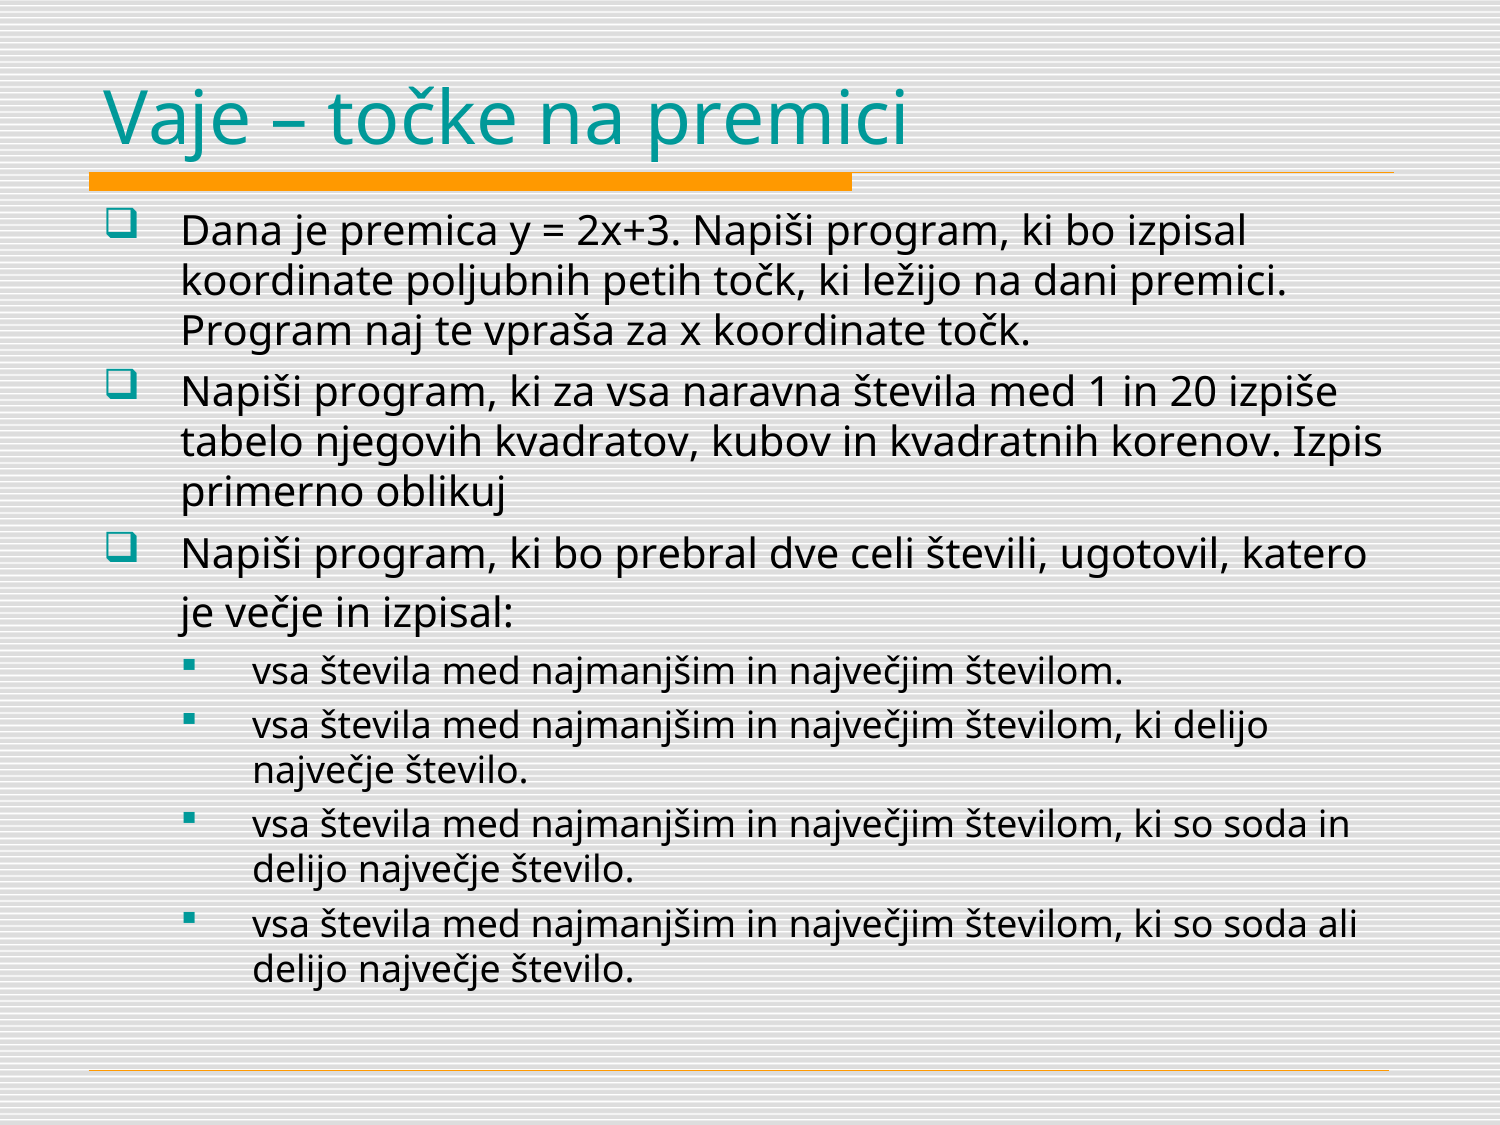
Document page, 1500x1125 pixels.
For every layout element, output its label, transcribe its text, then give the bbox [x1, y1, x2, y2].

picture [0, 0, 1500, 1125]
list Dana je premica y = 2x+3. Napiši program, ki bo izpisal koordinate poljubnih petih točk, ki ležijo na dani premici. Program naj te vpraša za x koordinate točk. Napiši program, ki za vsa naravna števila med 1 in 20 izpiše tabelo njegovih kvadratov, kubov in kvadratnih korenov. Izpis primerno oblikuj Napiši program, ki bo prebral dve celi števili, ugotovil, katero je večje in izpisal: vsa števila med najmanjšim in največjim številom. vsa števila med najmanjšim in največjim številom, ki delijo največje število. vsa števila med najmanjšim in največjim številom, ki so soda in delijo največje število. vsa števila med najmanjšim in največjim številom, ki so soda ali delijo največje število. [88, 196, 1401, 1059]
title Vaje – točke na premici [88, 54, 1401, 167]
